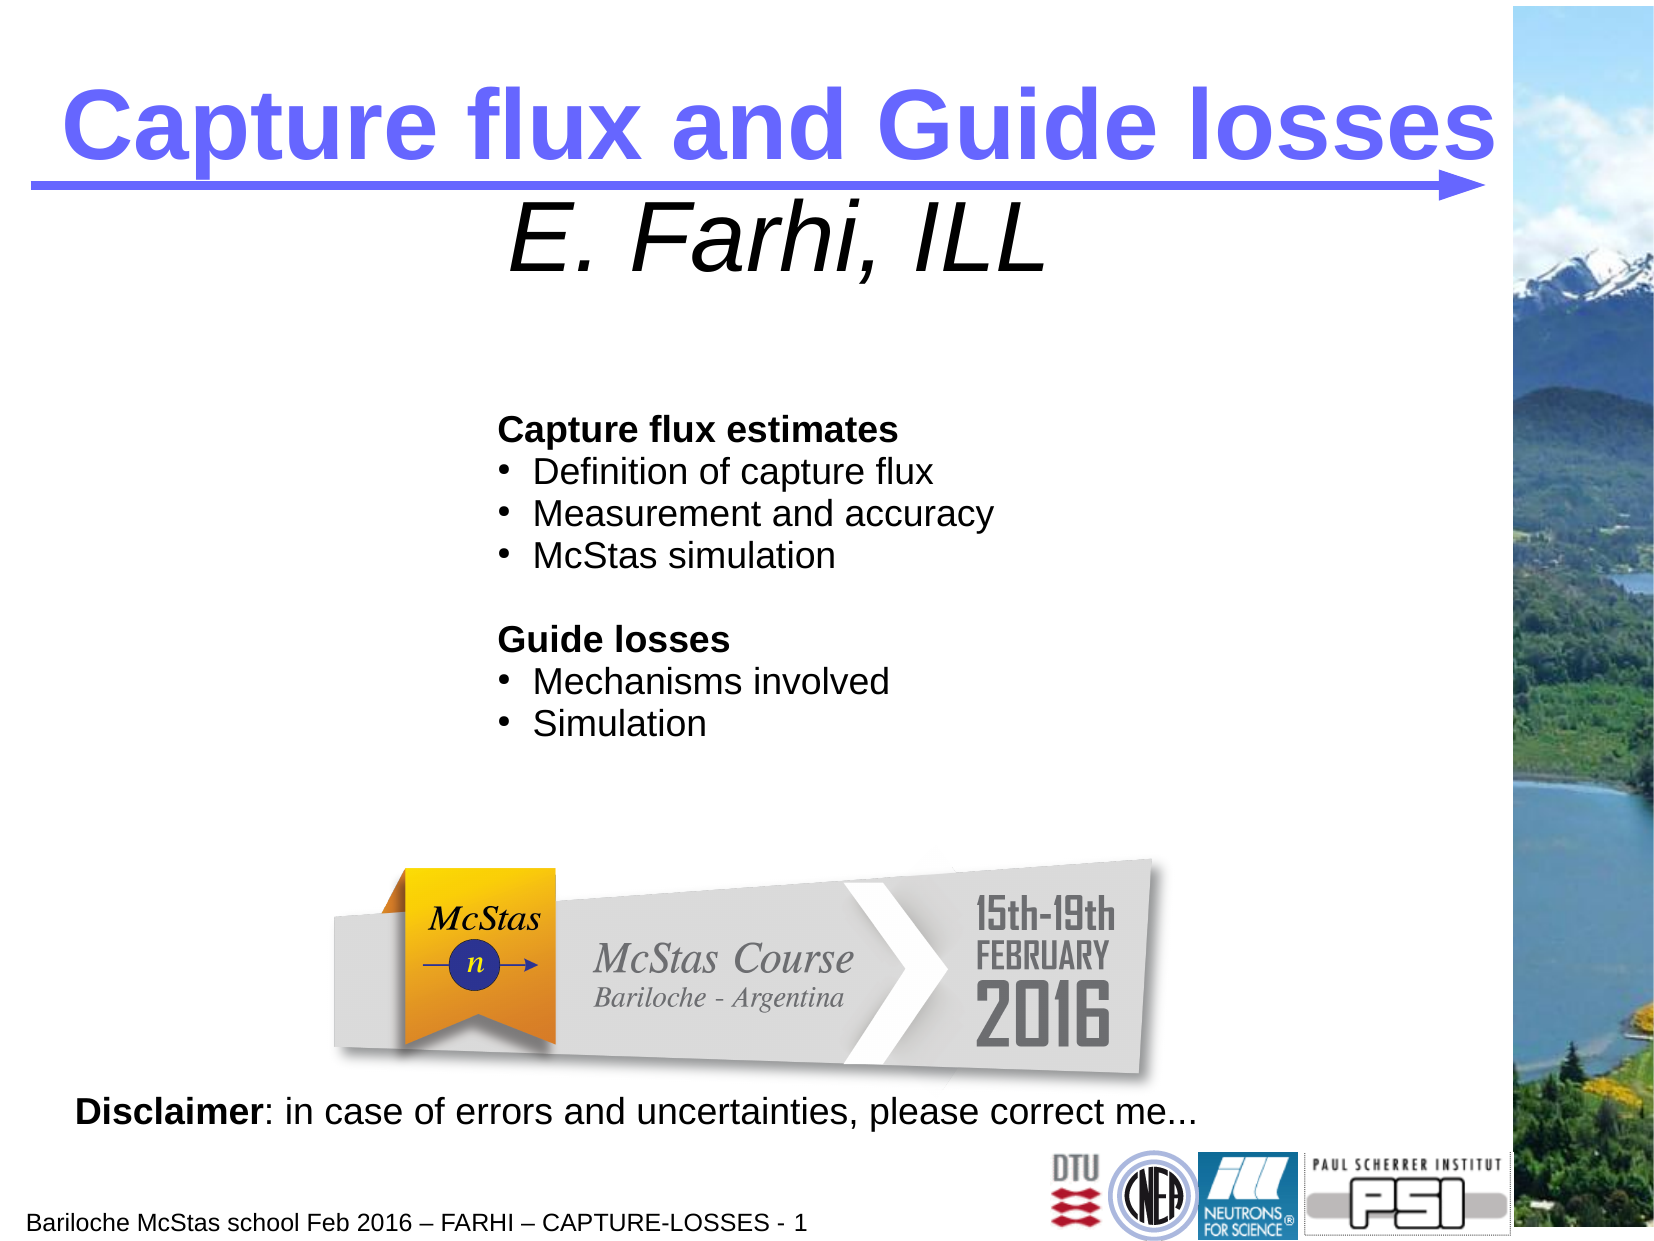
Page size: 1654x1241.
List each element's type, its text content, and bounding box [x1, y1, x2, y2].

picture [1050, 1152, 1103, 1230]
text_box Capture flux estimates Definition of capture flux Measurement and accuracy McStas simulation Guide losses Mechanisms involved Simulation [482, 400, 1068, 794]
text_box Capture flux and Guide losses E. Farhi, ILL [45, 61, 1516, 301]
picture [307, 832, 1193, 1082]
text_box Disclaimer: in case of errors and uncertainties, please correct me... [60, 1082, 1426, 1140]
picture [1108, 6, 1654, 1241]
